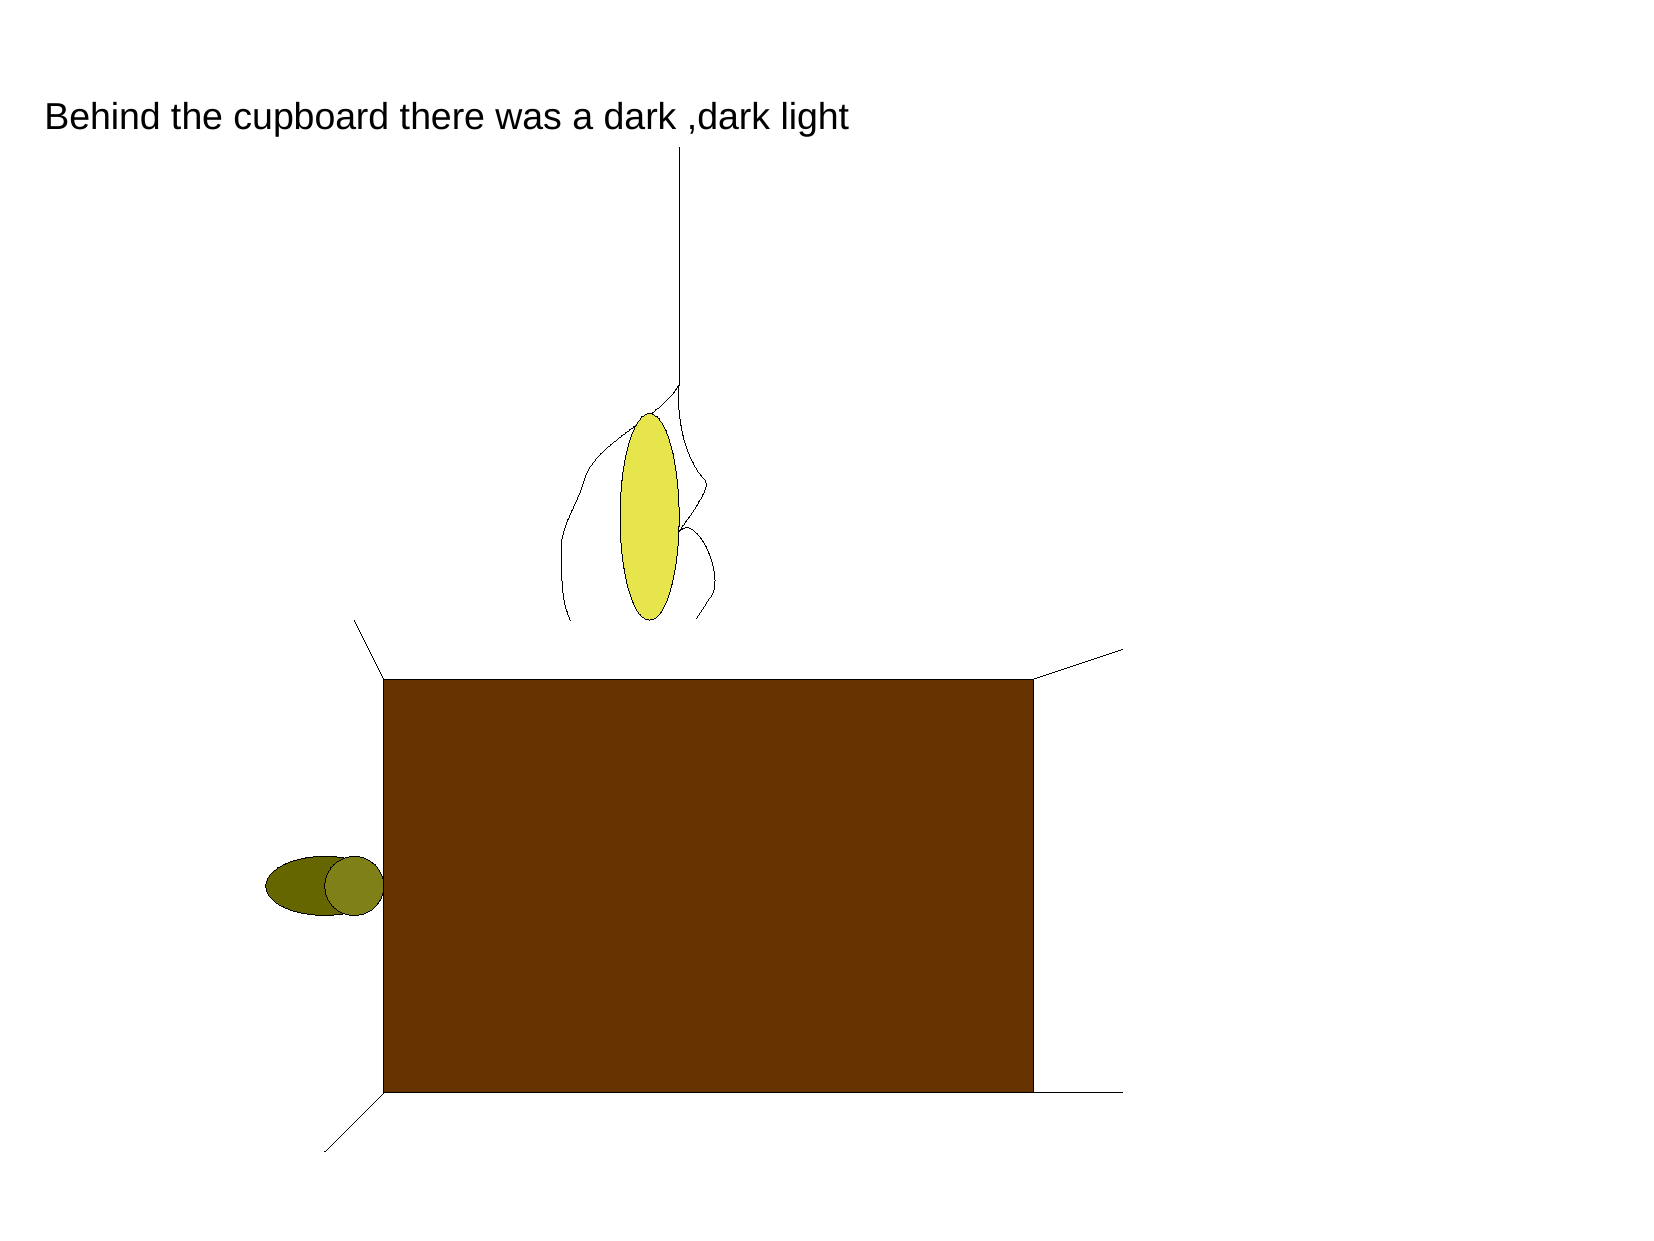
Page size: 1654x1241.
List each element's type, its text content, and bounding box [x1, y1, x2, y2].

text_box [265, 679, 1034, 1093]
text_box Behind the cupboard there was a dark ,dark light [29, 88, 1063, 146]
text_box [620, 413, 680, 621]
